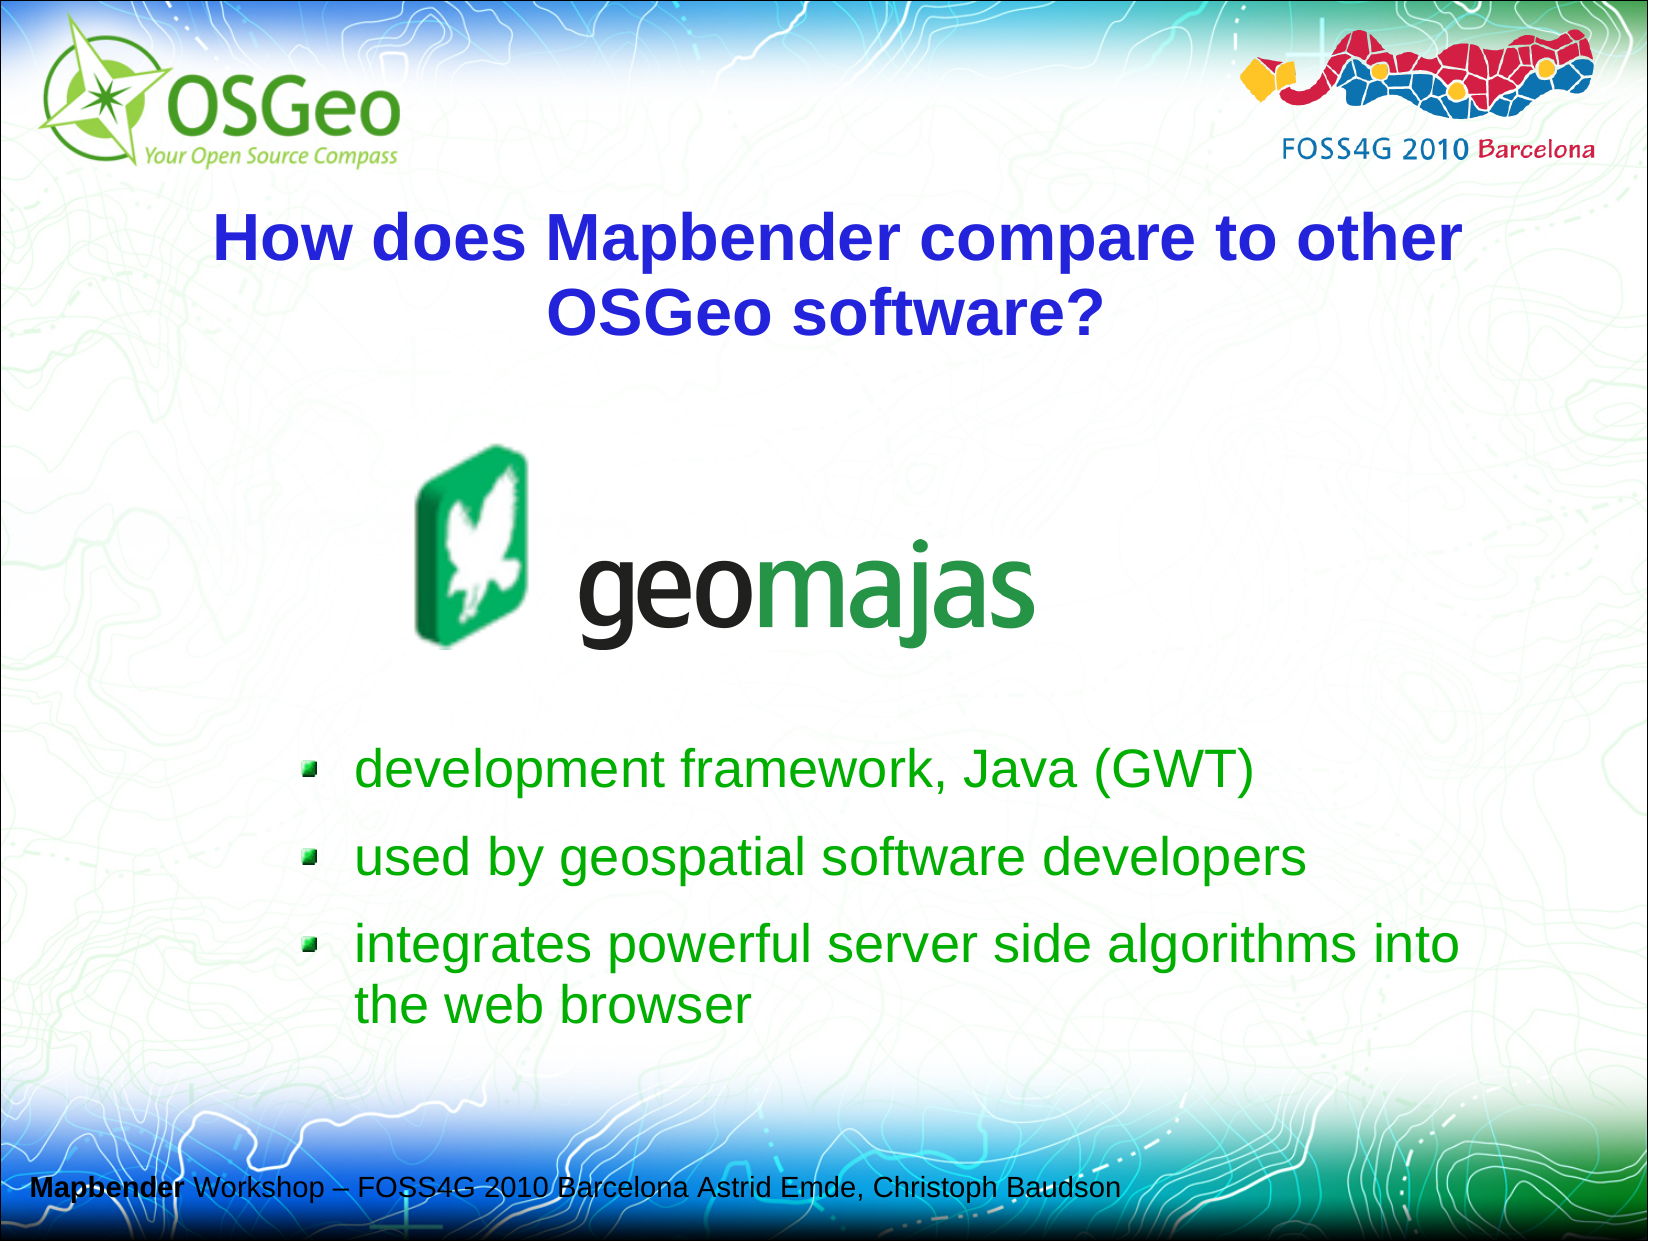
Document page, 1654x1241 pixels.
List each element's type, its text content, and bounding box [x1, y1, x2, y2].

list development framework, Java (GWT) used by geospatial software developers integrates powerful server side algorithms into the web browser [283, 738, 1506, 1093]
title How does Mapbender compare to other OSGeo software? [82, 188, 1571, 361]
picture [1, 1, 1647, 1240]
